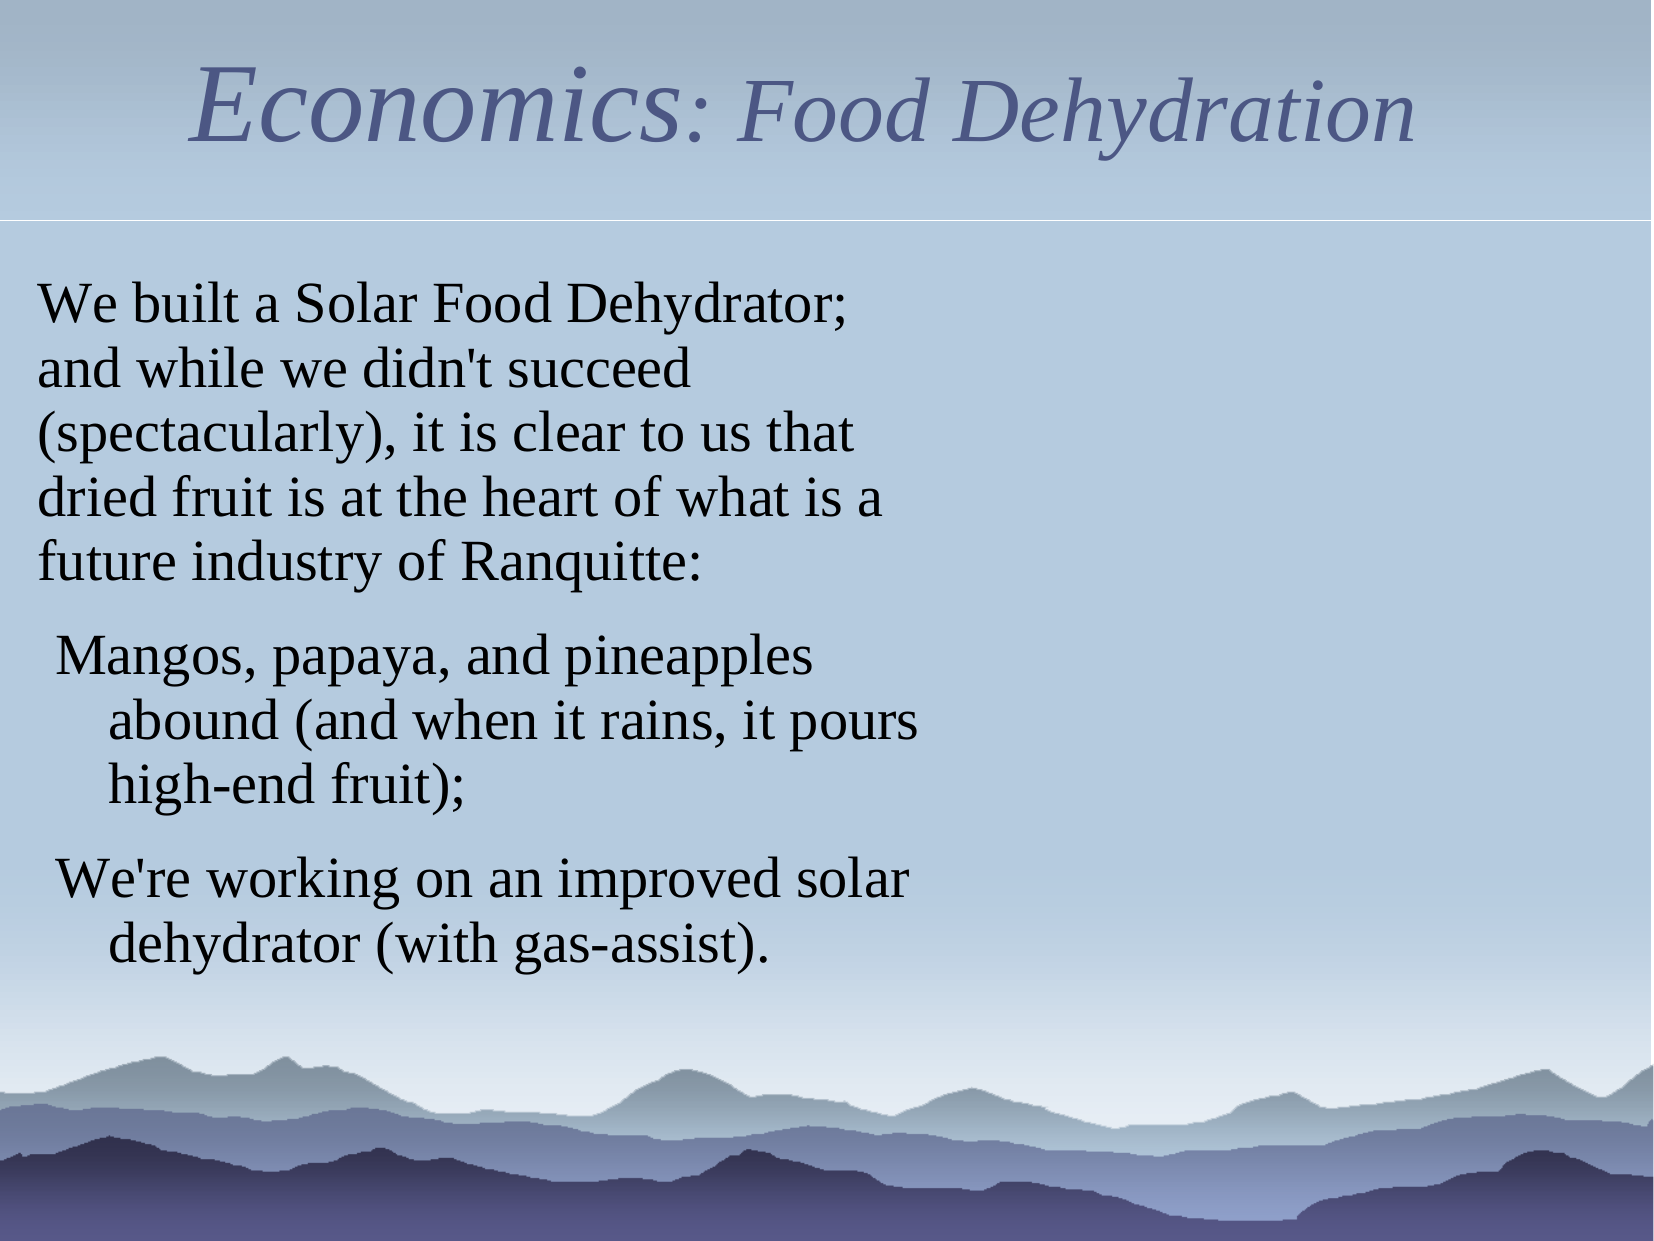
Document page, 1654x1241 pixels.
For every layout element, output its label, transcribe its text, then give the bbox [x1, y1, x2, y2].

picture [0, 637, 1654, 1241]
picture [975, 187, 1535, 608]
list We built a Solar Food Dehydrator; and while we didn't succeed (spectacularly), it is clear to us that dried fruit is at the heart of what is a future industry of Ranquitte: Mangos, papaya, and pineapples abound (and when it rains, it pours high-end fruit); We're working on an improved solar dehydrator (with gas-assist). [37, 270, 938, 1126]
title Economics: Food Dehydration [75, 0, 1534, 208]
